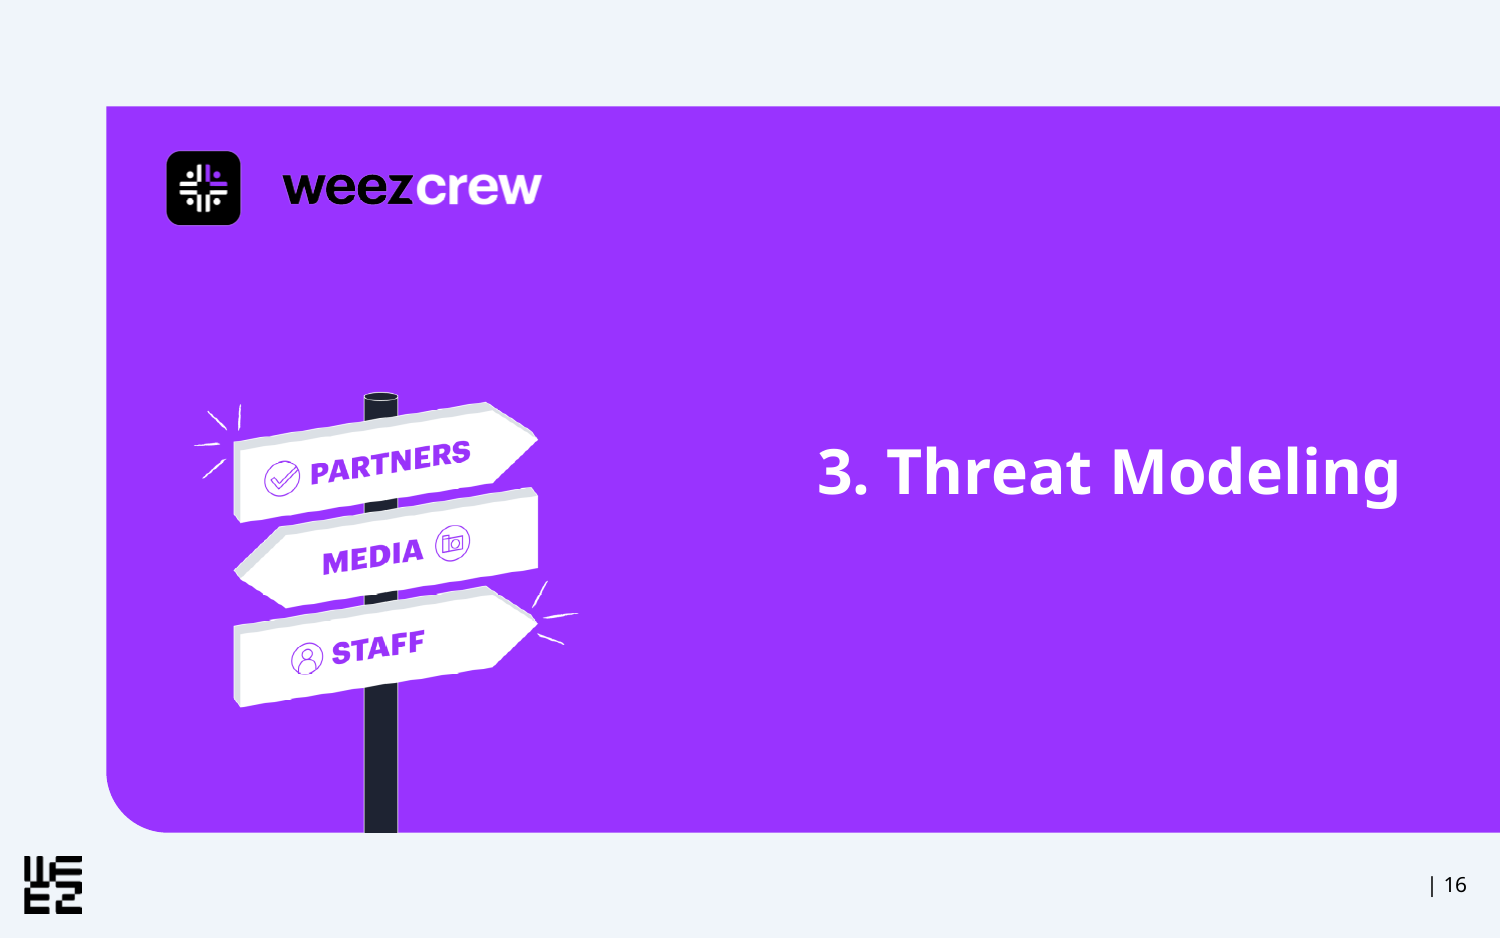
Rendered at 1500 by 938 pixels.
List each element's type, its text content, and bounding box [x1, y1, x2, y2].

title 3. Threat Modeling [590, 309, 1418, 629]
picture [49, 39, 725, 833]
slide_number | <number> [1393, 850, 1482, 922]
picture [24, 856, 82, 914]
